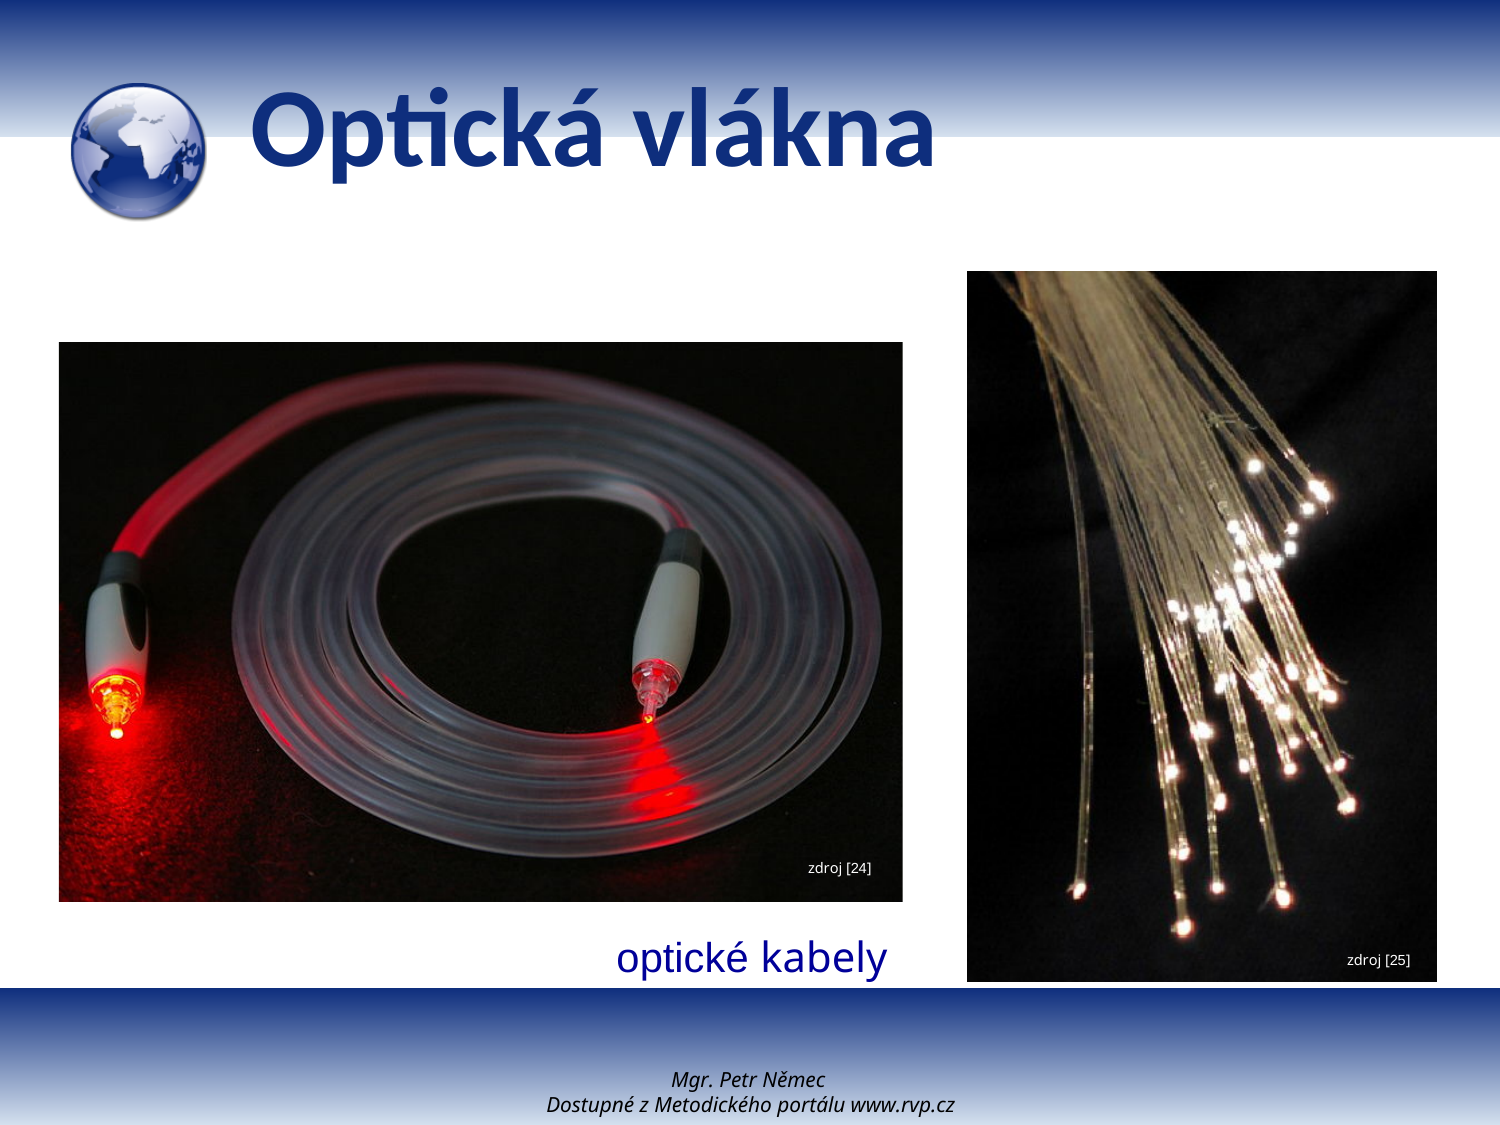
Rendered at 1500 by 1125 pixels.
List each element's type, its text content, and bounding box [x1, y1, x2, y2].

text_box zdroj [25] [1332, 942, 1426, 976]
picture [967, 271, 1437, 982]
text_box zdroj [24] [793, 851, 887, 885]
picture [69, 83, 207, 222]
title Optická vlákna [235, 45, 1426, 233]
text_box optické kabely [601, 923, 903, 989]
picture [58, 342, 903, 902]
